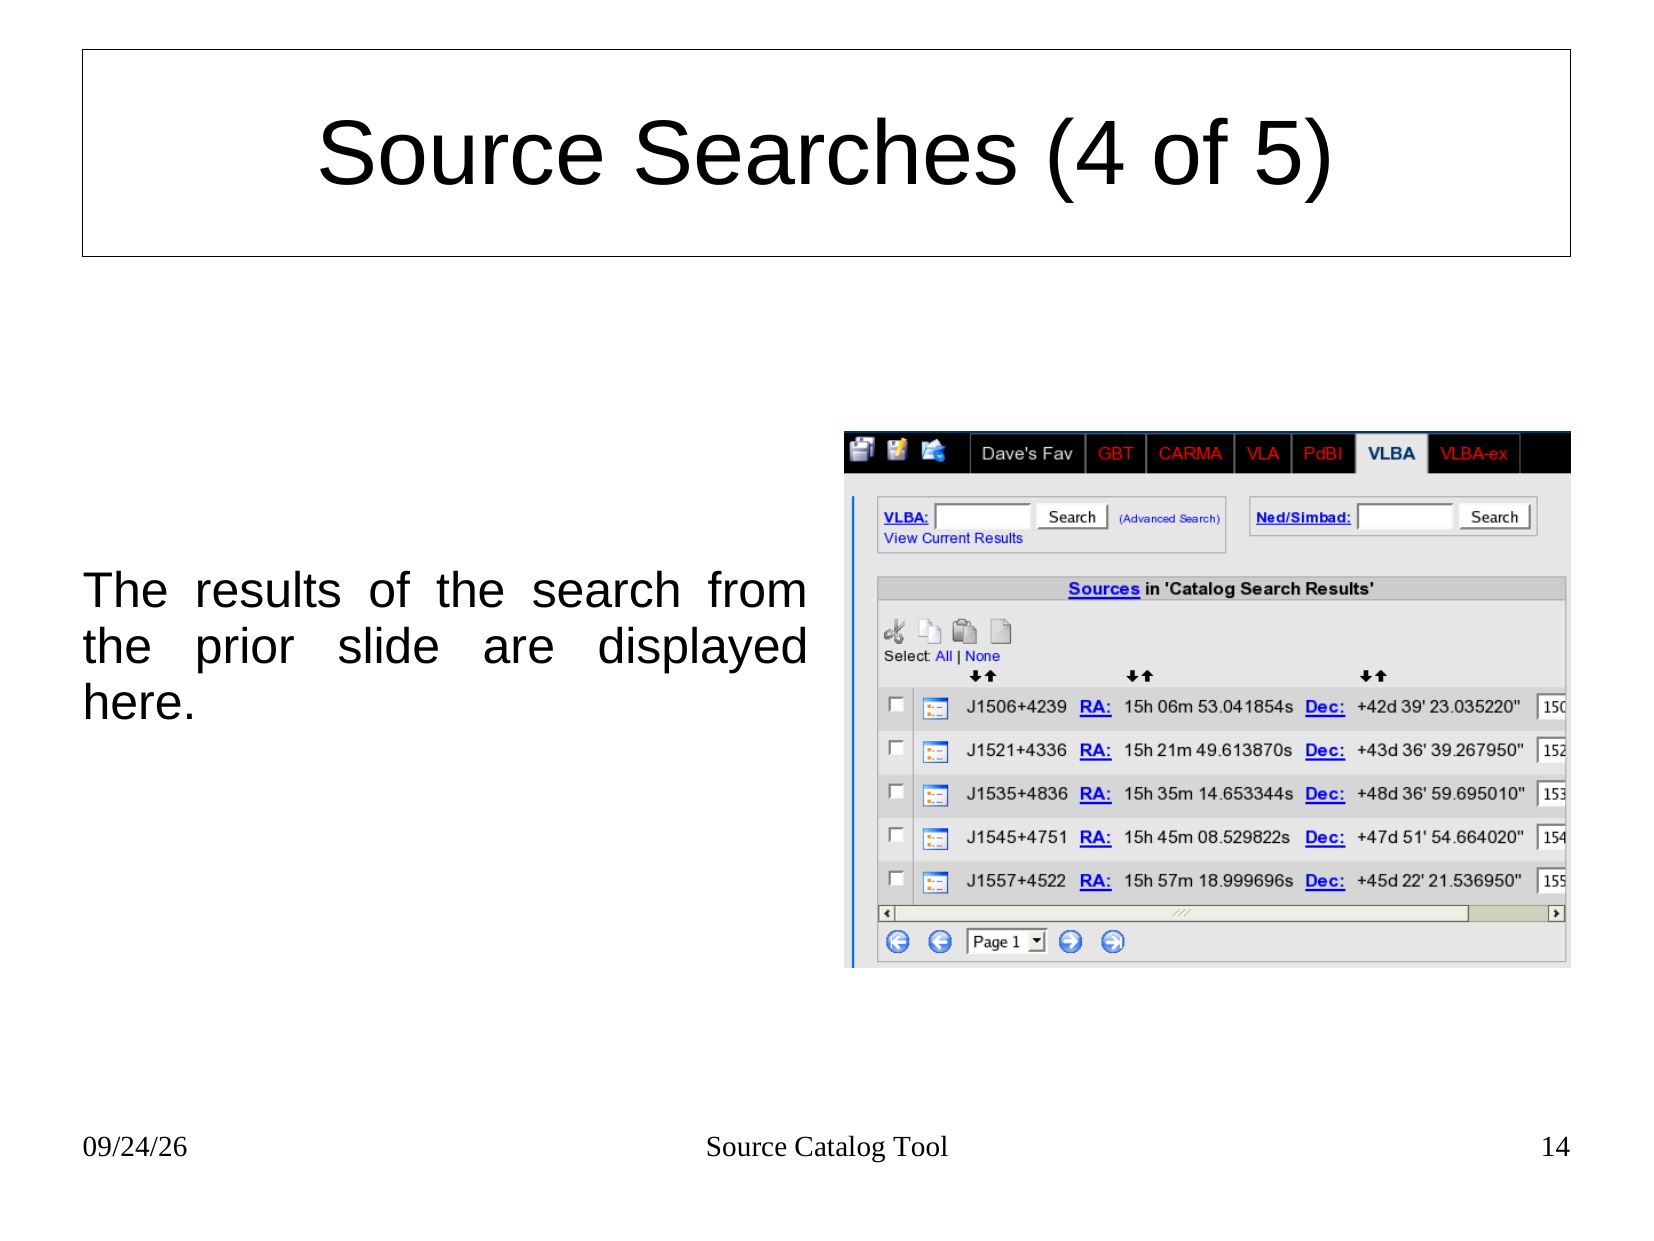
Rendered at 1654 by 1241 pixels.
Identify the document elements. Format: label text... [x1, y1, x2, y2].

title Source Searches (4 of 5) [82, 49, 1571, 257]
picture [844, 431, 1571, 968]
list The results of the search from the prior slide are displayed here. [82, 562, 809, 1109]
